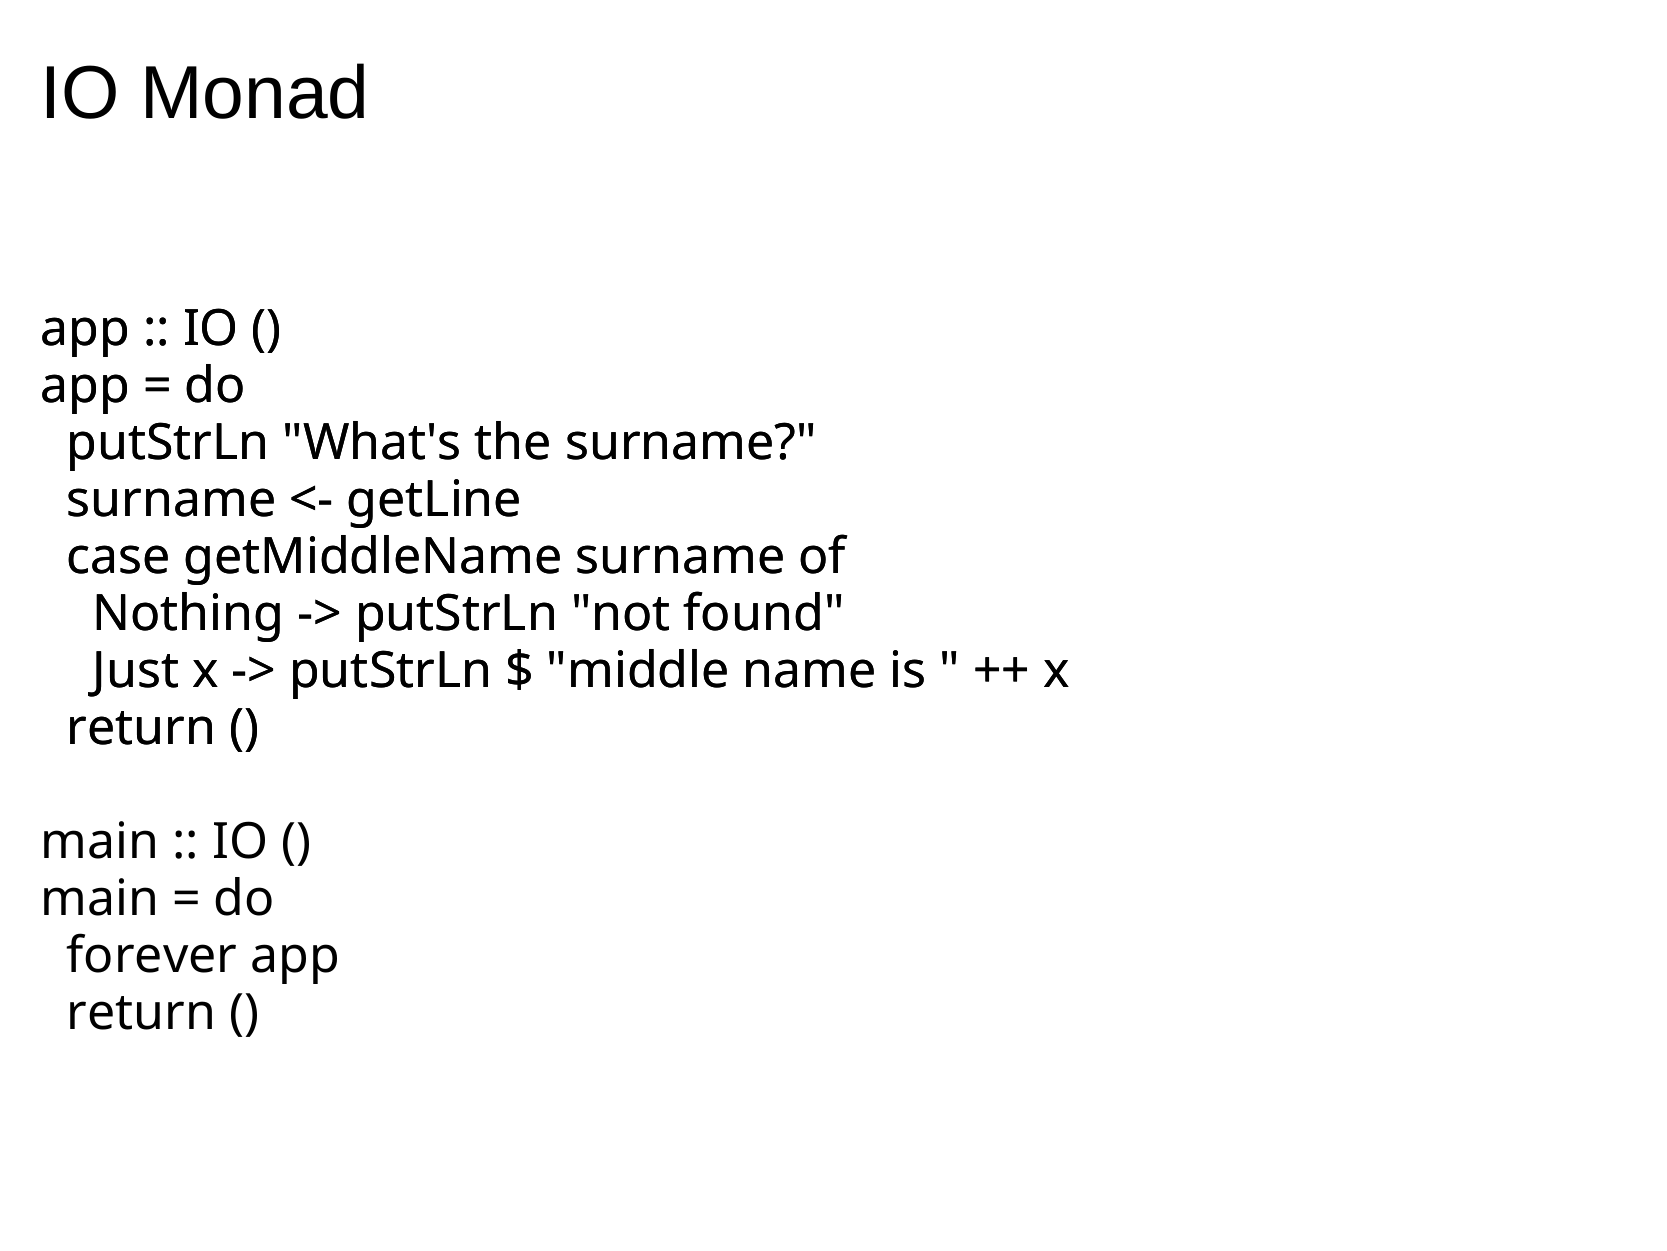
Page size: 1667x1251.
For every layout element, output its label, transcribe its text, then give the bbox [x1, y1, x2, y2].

title IO Monad [40, 50, 1627, 201]
list app :: IO () app = do putStrLn "What's the surname?" surname <- getLine case getMiddleName surname of Nothing -> putStrLn "not found" Just x -> putStrLn $ "middle name is " ++ x return () main :: IO () main = do forever app return () [40, 788, 1627, 1201]
list app :: IO () app = do putStrLn "What's the surname?" surname <- getLine case getMiddleName surname of Nothing -> putStrLn "not found" Just x -> putStrLn $ "middle name is " ++ x return () [40, 300, 1627, 788]
